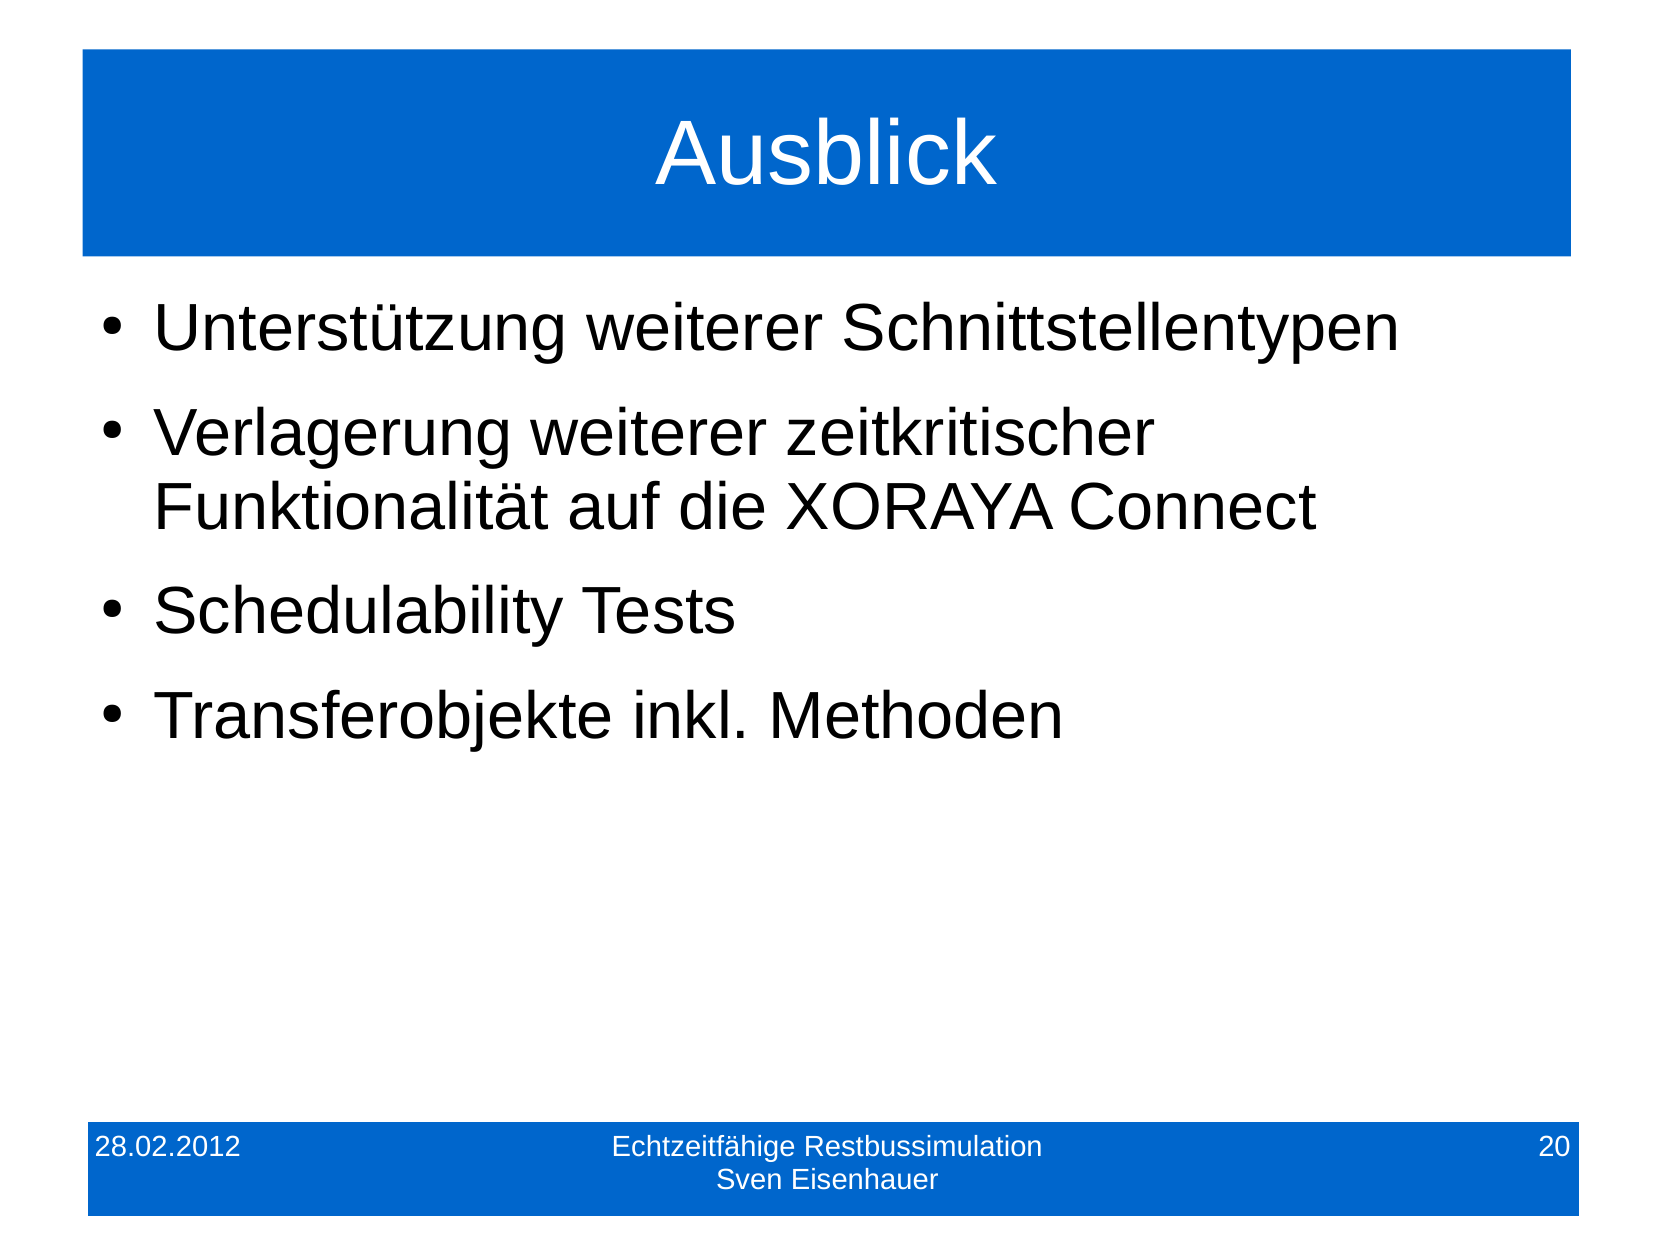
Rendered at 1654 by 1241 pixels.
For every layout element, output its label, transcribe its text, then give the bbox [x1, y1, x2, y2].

title Ausblick [82, 49, 1571, 257]
list Unterstützung weiterer Schnittstellentypen Verlagerung weiterer zeitkritischer Funktionalität auf die XORAYA Connect Schedulability Tests Transferobjekte inkl. Methoden [82, 290, 1571, 1109]
